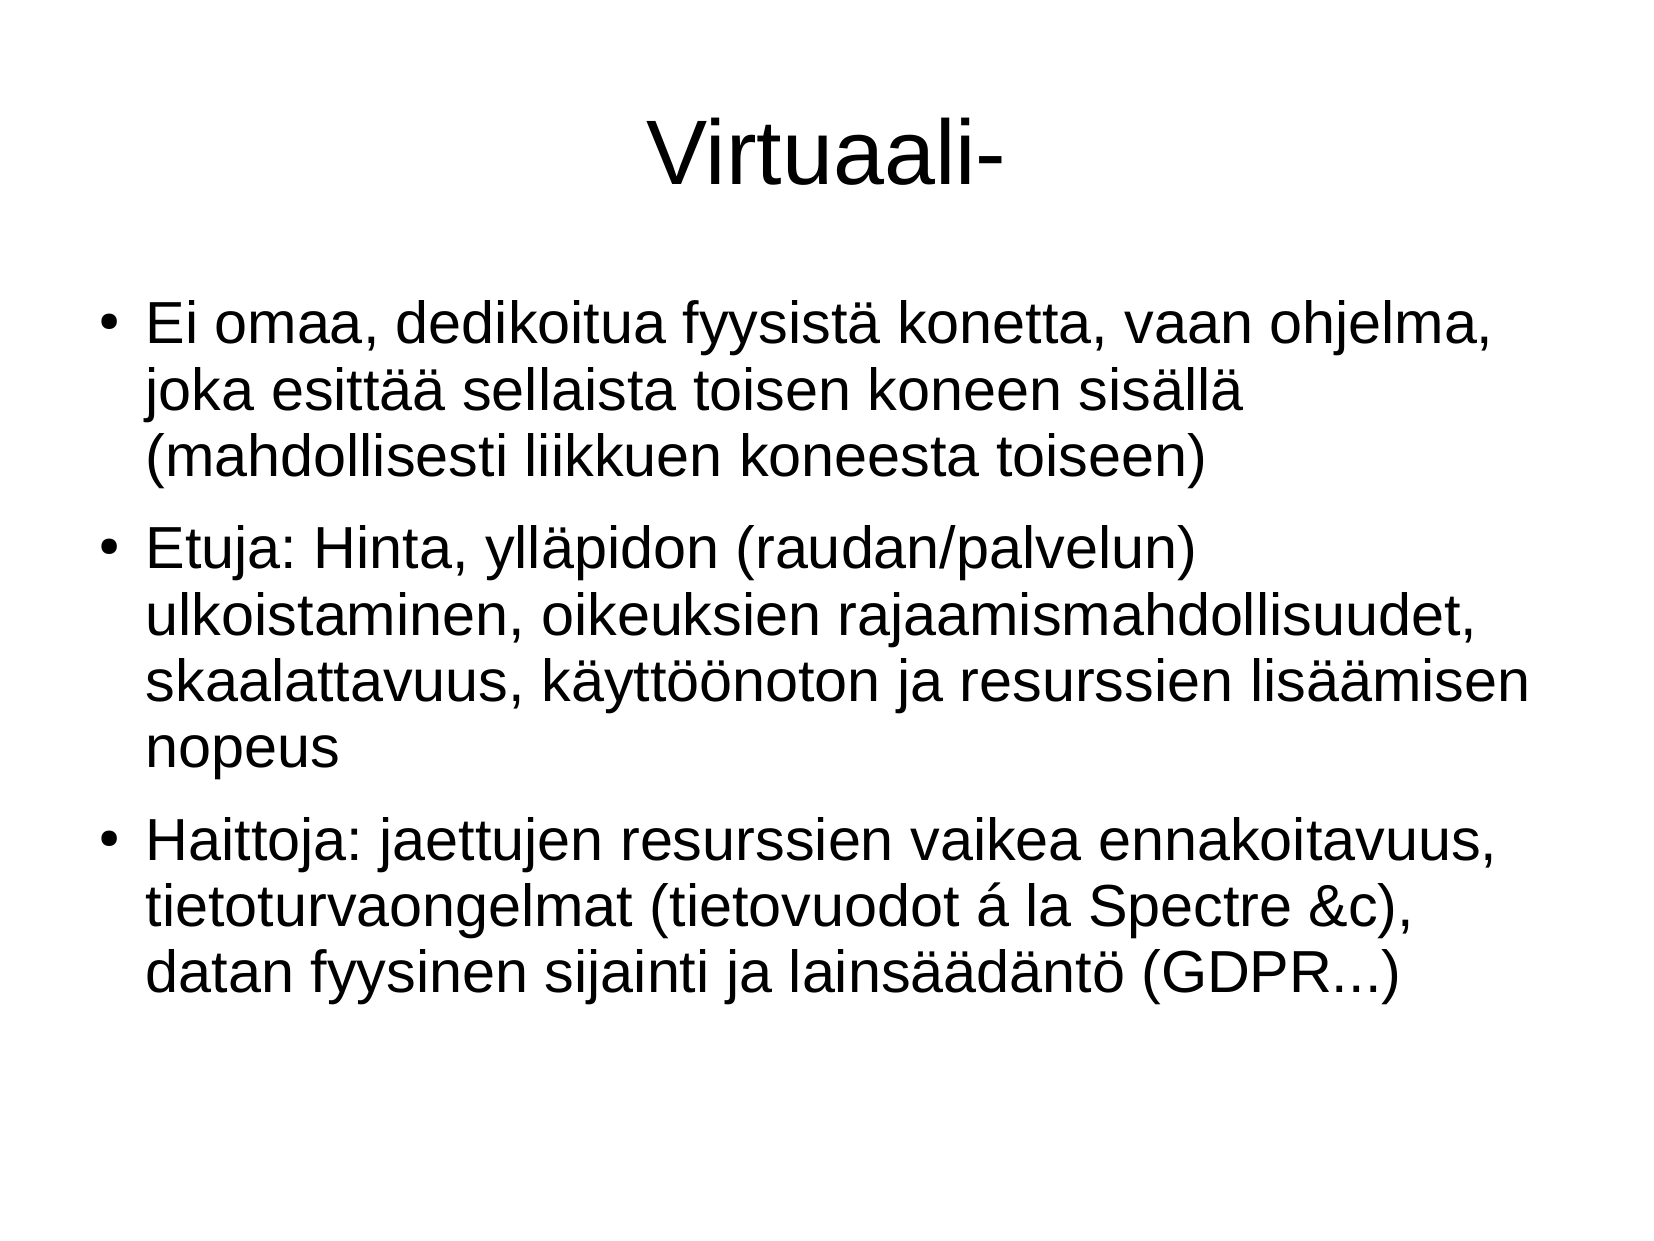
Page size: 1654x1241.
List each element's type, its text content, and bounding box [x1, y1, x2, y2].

list Ei omaa, dedikoitua fyysistä konetta, vaan ohjelma, joka esittää sellaista toisen koneen sisällä (mahdollisesti liikkuen koneesta toiseen) Etuja: Hinta, ylläpidon (raudan/palvelun) ulkoistaminen, oikeuksien rajaamismahdollisuudet, skaalattavuus, käyttöönoton ja resurssien lisäämisen nopeus Haittoja: jaettujen resurssien vaikea ennakoitavuus, tietoturvaongelmat (tietovuodot á la Spectre &c), datan fyysinen sijainti ja lainsäädäntö (GDPR...) [82, 290, 1571, 1010]
title Virtuaali- [82, 49, 1571, 257]
